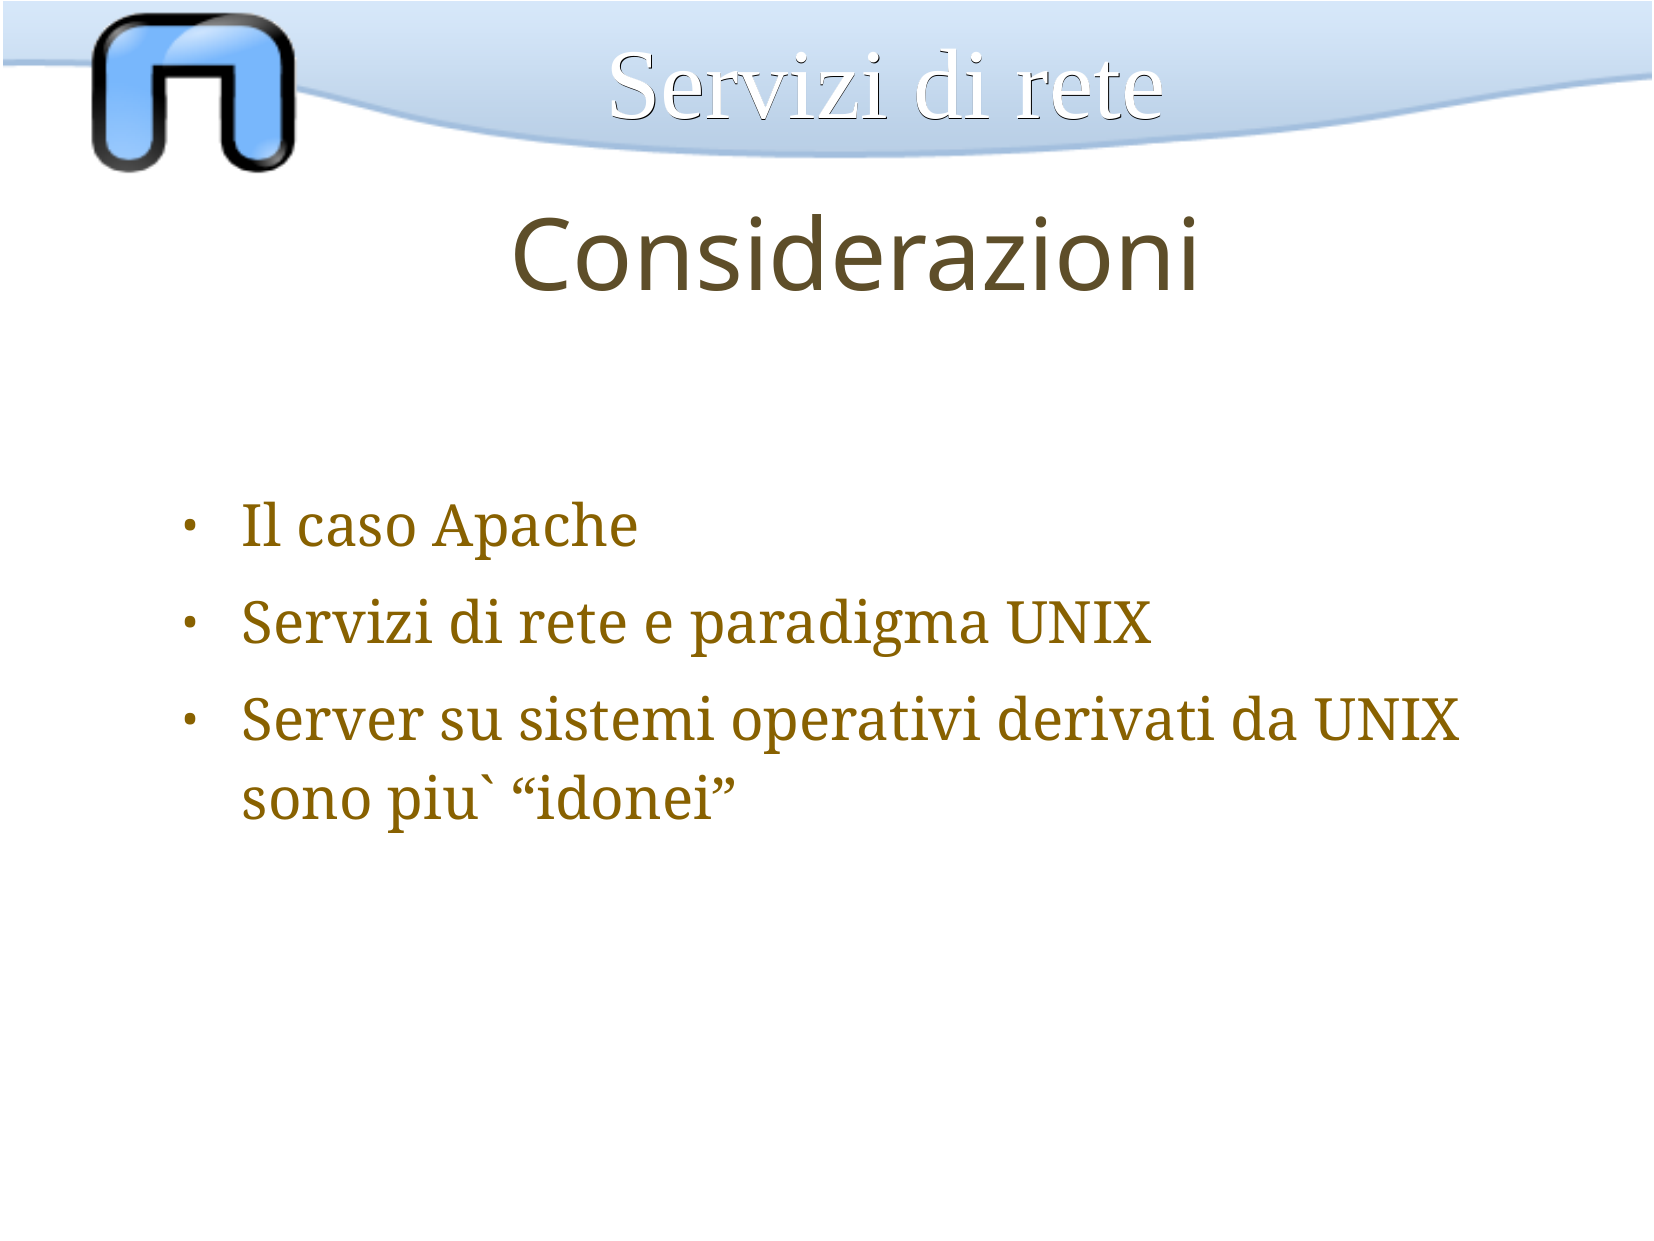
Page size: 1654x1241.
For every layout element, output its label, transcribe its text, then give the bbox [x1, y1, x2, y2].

text_box Servizi di rete [590, 29, 1182, 266]
title Considerazioni [147, 211, 1565, 414]
picture [0, 0, 1654, 1241]
list Il caso Apache Servizi di rete e paradigma UNIX Server su sistemi operativi derivati da UNIX sono piu` “idonei” [147, 484, 1565, 1199]
